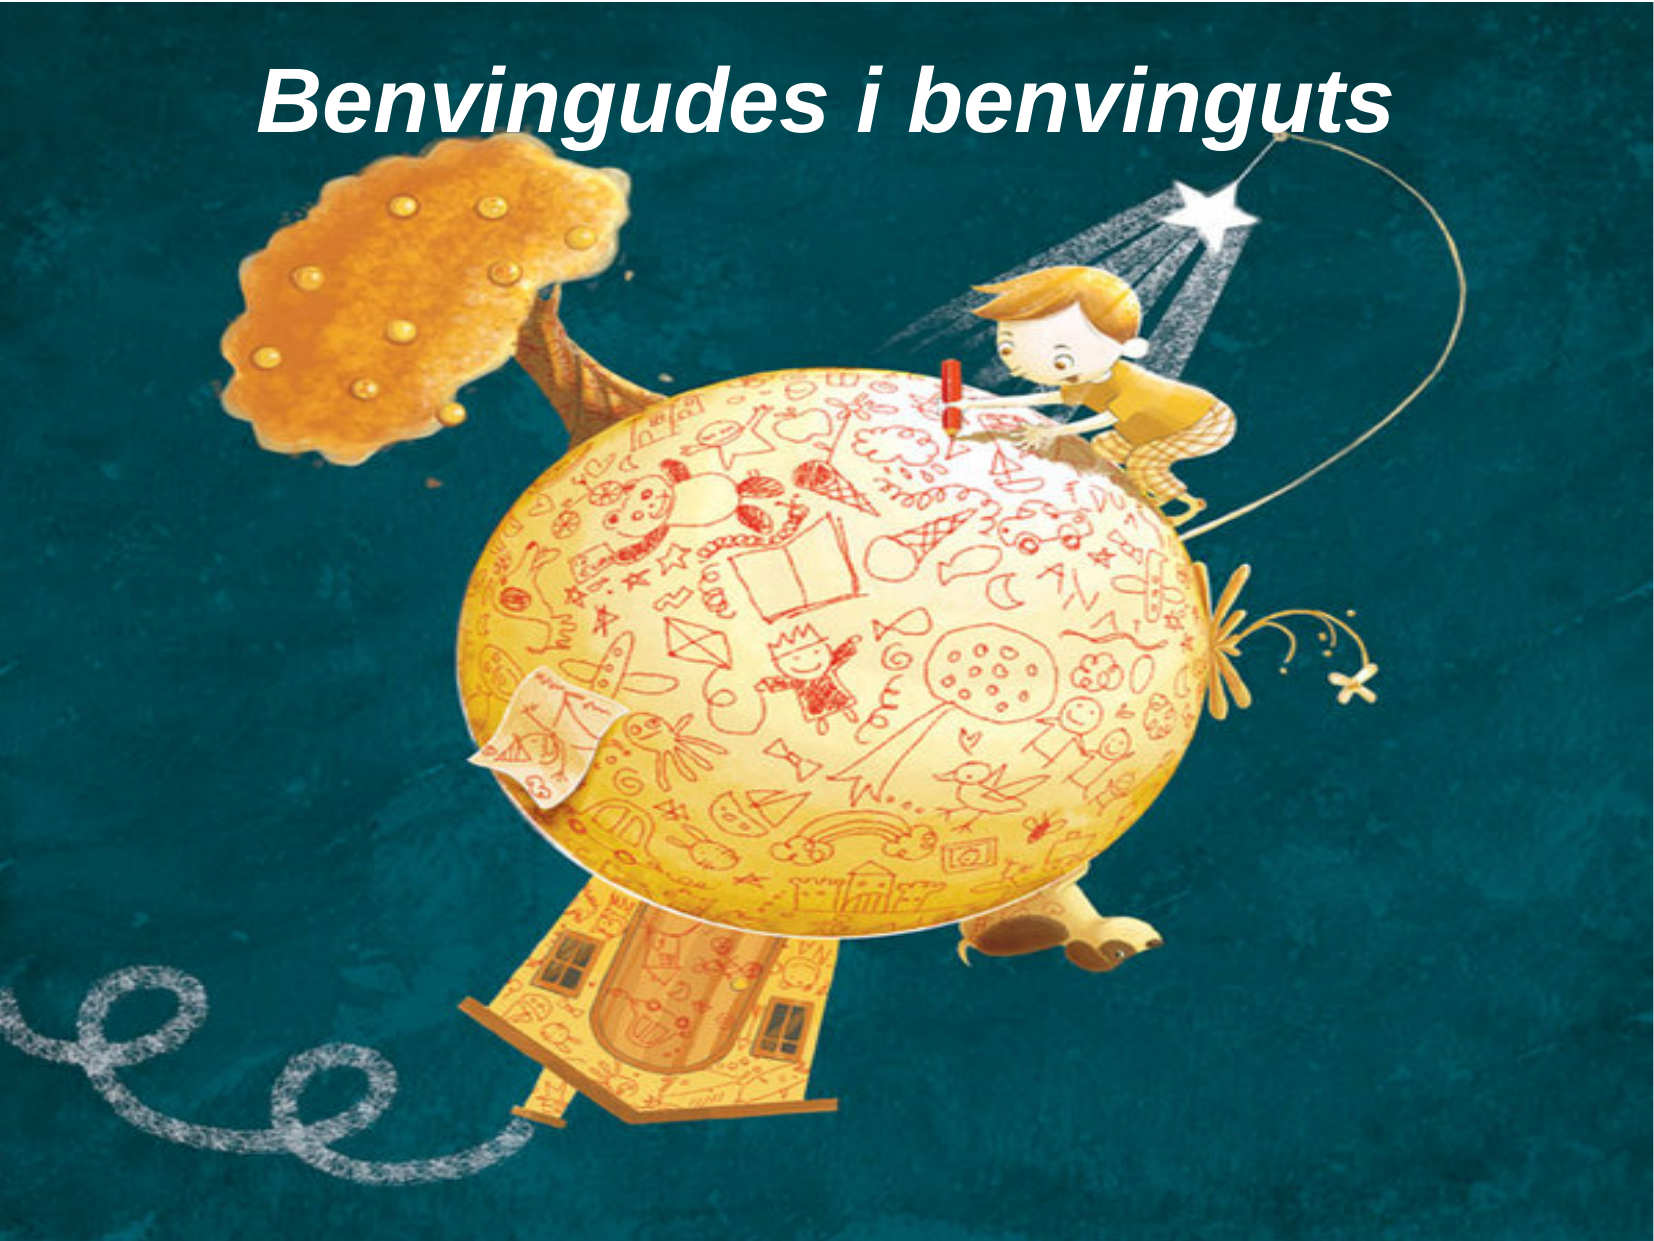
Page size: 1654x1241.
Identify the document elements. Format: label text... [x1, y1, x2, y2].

picture [0, 2, 1654, 1241]
title Benvingudes i benvinguts [82, 0, 1571, 201]
